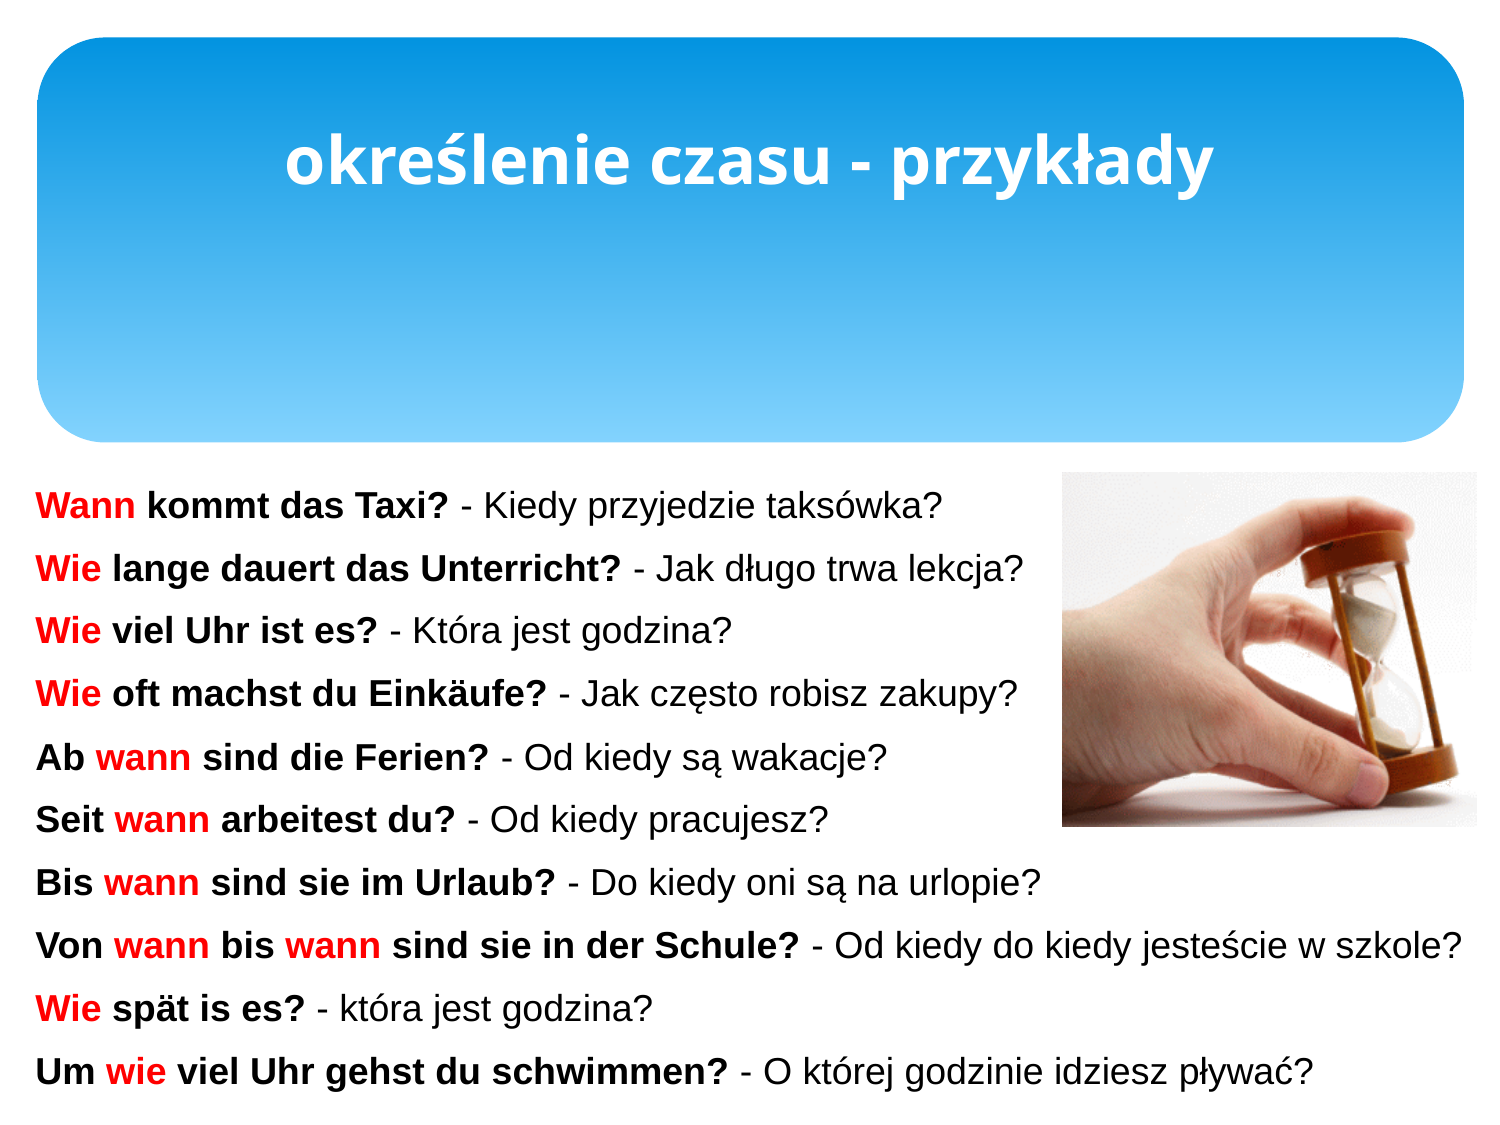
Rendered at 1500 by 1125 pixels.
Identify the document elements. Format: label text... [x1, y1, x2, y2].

subtitle Wann kommt das Taxi? - Kiedy przyjedzie taksówka? Wie lange dauert das Unterricht? - Jak długo trwa lekcja? Wie viel Uhr ist es? - Która jest godzina? Wie oft machst du Einkäufe? - Jak często robisz zakupy? Ab wann sind die Ferien? - Od kiedy są wakacje? Seit wann arbeitest du? - Od kiedy pracujesz? Bis wann sind sie im Urlaub? - Do kiedy oni są na urlopie? Von wann bis wann sind sie in der Schule? - Od kiedy do kiedy jesteście w szkole? Wie spät is es? - która jest godzina? Um wie viel Uhr gehst du schwimmen? - O której godzinie idziesz pływać? [35, 463, 1477, 1125]
title określenie czasu - przykłady [75, 62, 1425, 254]
picture [1062, 472, 1477, 827]
